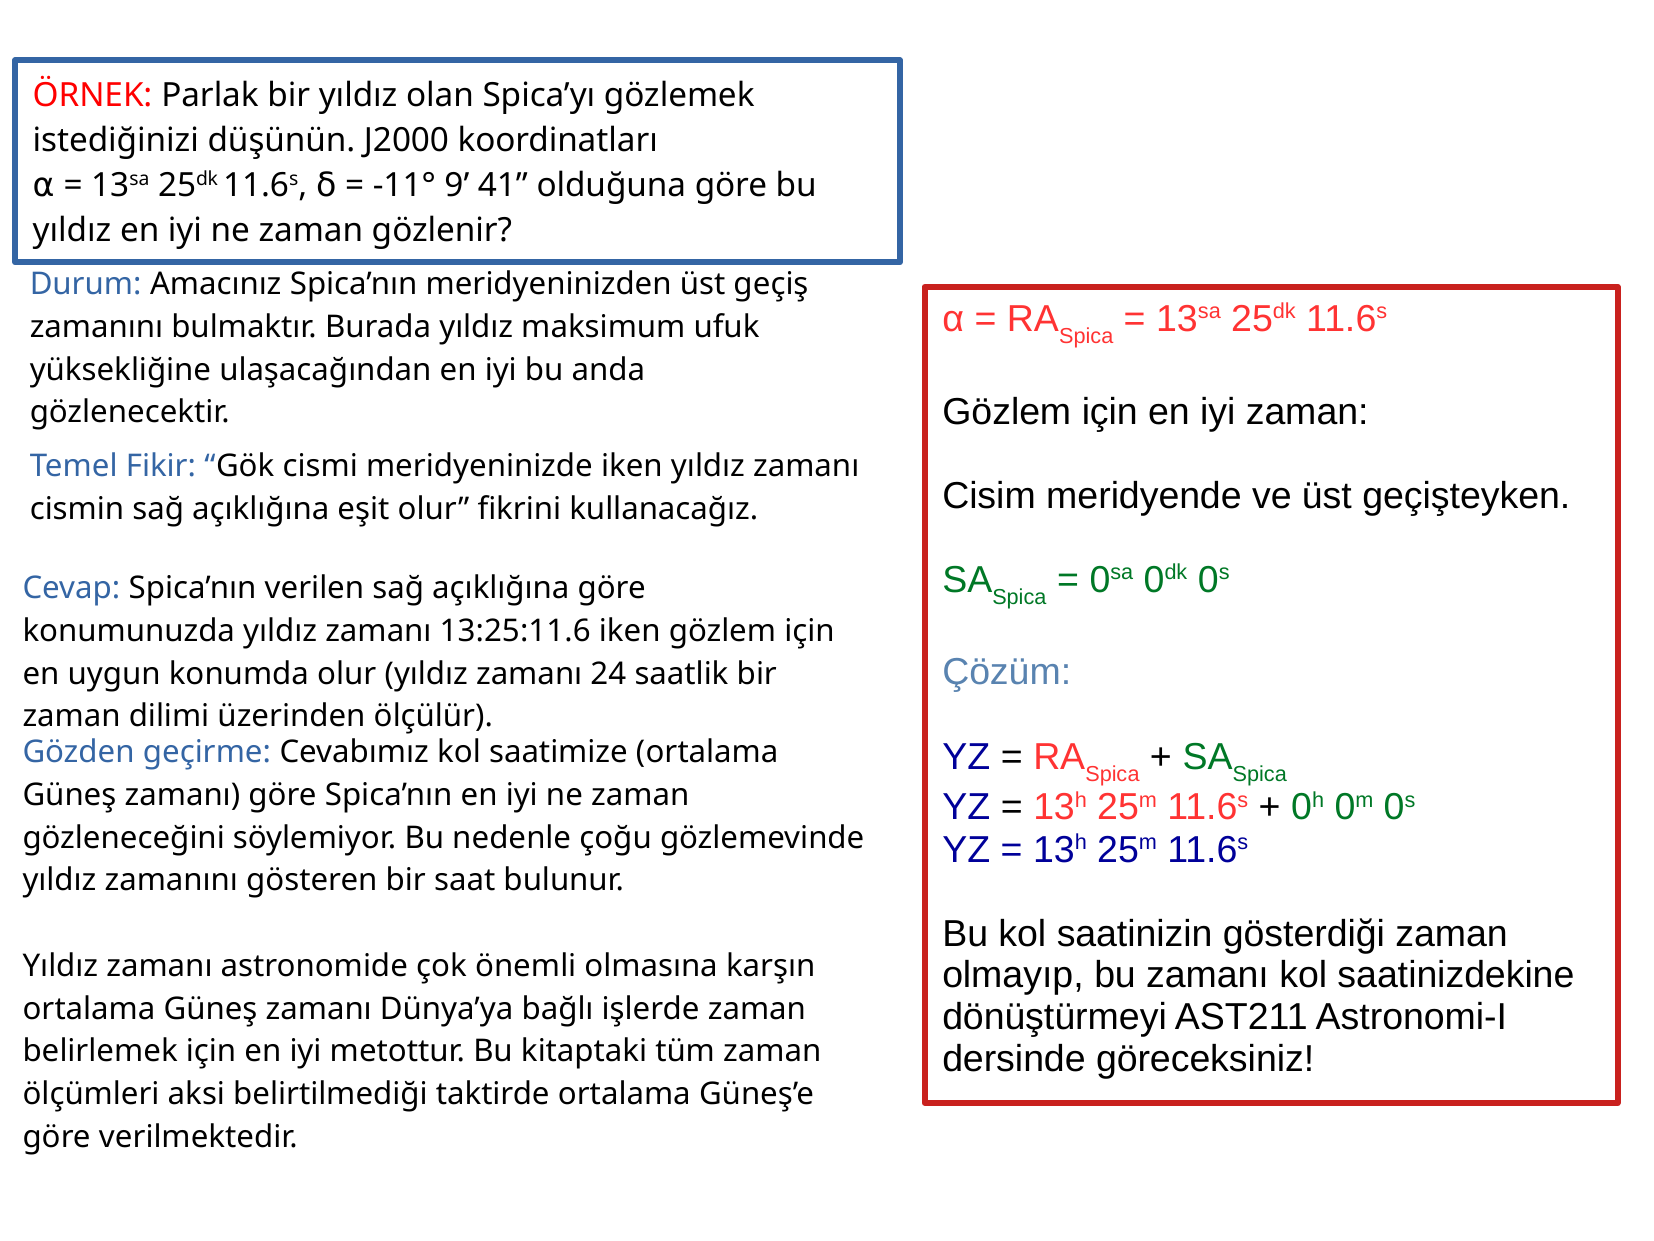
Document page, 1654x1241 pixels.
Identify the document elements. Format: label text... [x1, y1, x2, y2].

text_box Gözden geçirme: Cevabımız kol saatimize (ortalama Güneş zamanı) göre Spica’nın en iyi ne zaman gözleneceğini söylemiyor. Bu nedenle çoğu gözlemevinde yıldız zamanını gösteren bir saat bulunur. Yıldız zamanı astronomide çok önemli olmasına karşın ortalama Güneş zamanı Dünya’ya bağlı işlerde zaman belirlemek için en iyi metottur. Bu kitaptaki tüm zaman ölçümleri aksi belirtilmediği taktirde ortalama Güneş’e göre verilmektedir. [7, 721, 886, 1136]
text_box Cevap: Spica’nın verilen sağ açıklığına göre konumunuzda yıldız zamanı 13:25:11.6 iken gözlem için en uygun konumda olur (yıldız zamanı 24 saatlik bir zaman dilimi üzerinden ölçülür). [7, 557, 863, 721]
text_box Temel Fikir: “Gök cismi meridyeninizde iken yıldız zamanı cismin sağ açıklığına eşit olur” fikrini kullanacağız. [15, 435, 931, 560]
text_box ÖRNEK: Parlak bir yıldız olan Spica’yı gözlemek istediğinizi düşünün. J2000 koordinatları α = 13sa 25dk 11.6s, δ = -11° 9’ 41” olduğuna göre bu yıldız en iyi ne zaman gözlenir? [15, 60, 901, 236]
text_box α = RASpica = 13sa 25dk 11.6s Gözlem için en iyi zaman: Cisim meridyende ve üst geçişteyken. SASpica = 0sa 0dk 0s Çözüm: YZ = RASpica + SASpica YZ = 13h 25m 11.6s + 0h 0m 0s YZ = 13h 25m 11.6s Bu kol saatinizin gösterdiği zaman olmayıp, bu zamanı kol saatinizdekine dönüştürmeyi AST211 Astronomi-I dersinde göreceksiniz! [924, 286, 1618, 1103]
text_box Durum: Amacınız Spica’nın meridyeninizden üst geçiş zamanını bulmaktır. Burada yıldız maksimum ufuk yüksekliğine ulaşacağından en iyi bu anda gözlenecektir. [15, 253, 856, 435]
